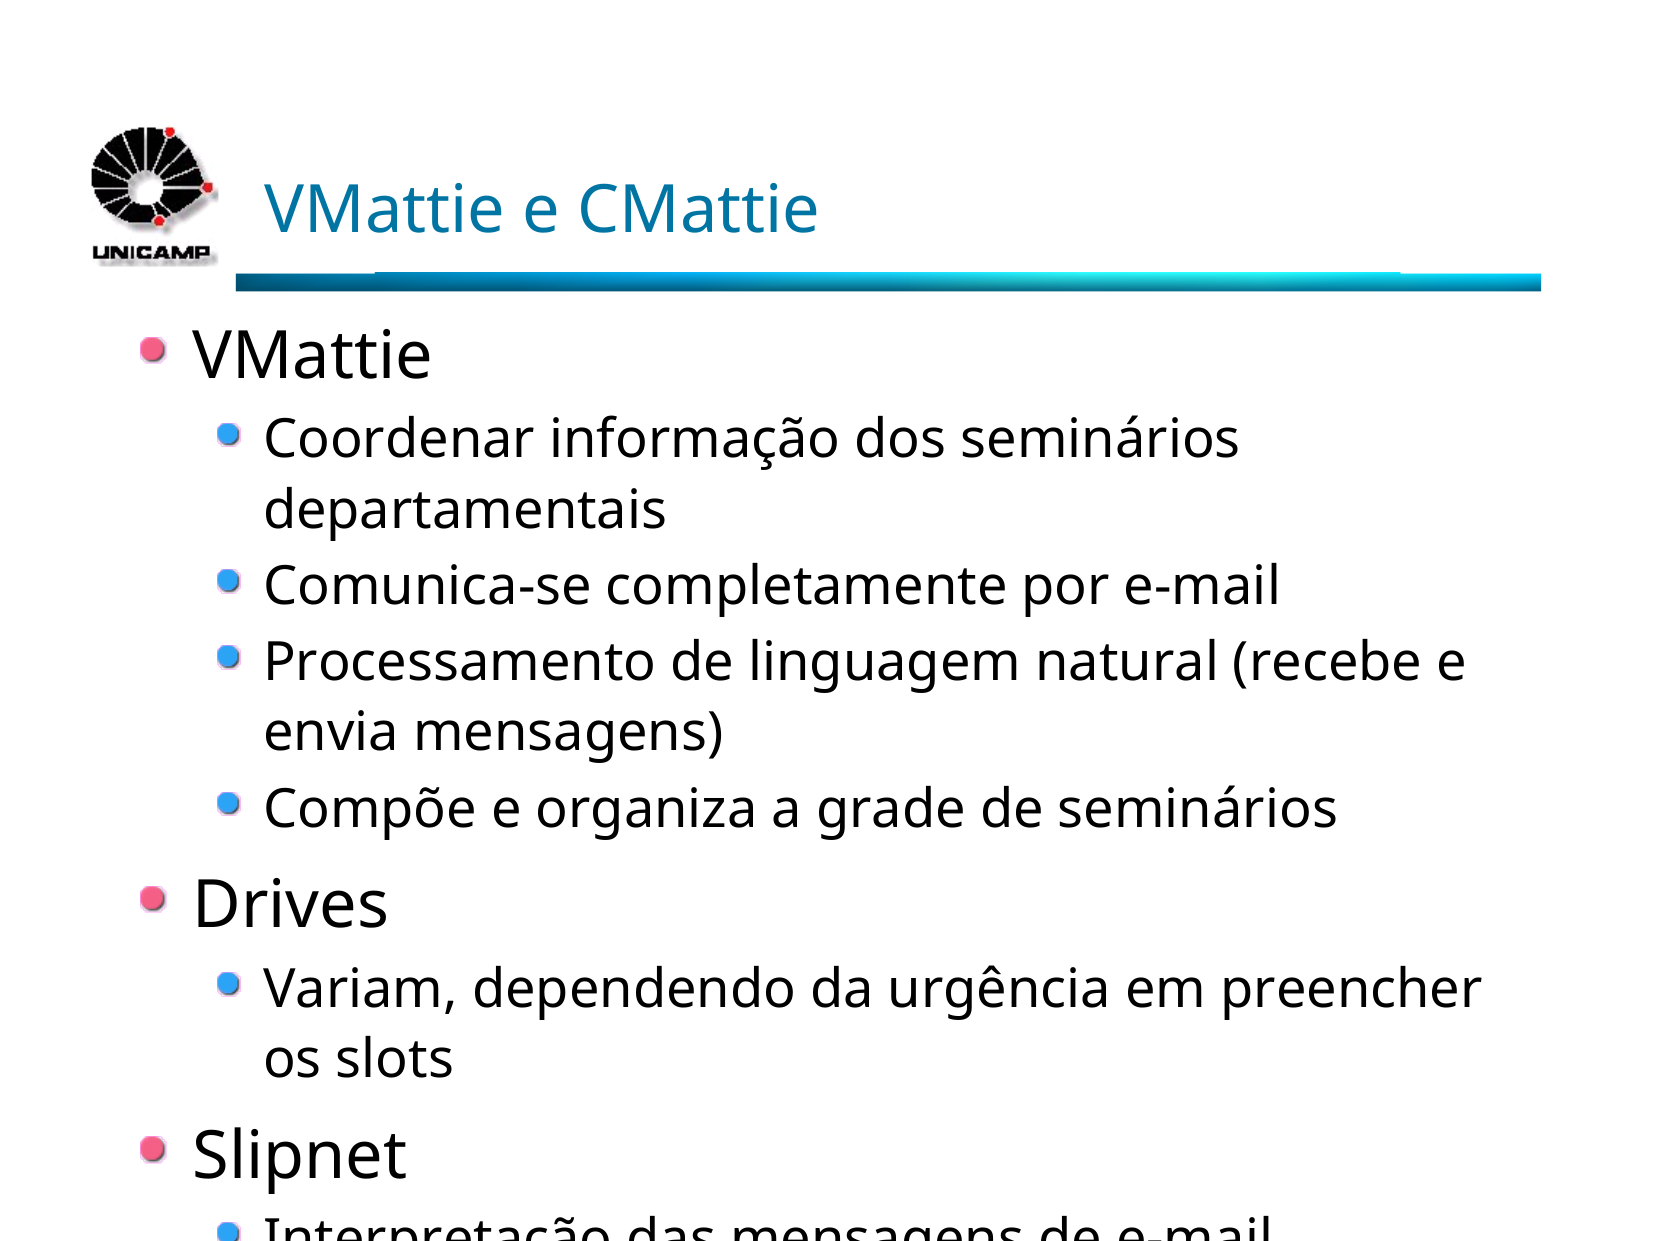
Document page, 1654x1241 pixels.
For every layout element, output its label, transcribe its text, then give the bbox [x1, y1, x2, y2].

picture [125, 272, 1654, 295]
picture [216, 1221, 242, 1241]
title VMattie e CMattie [264, 42, 1534, 250]
list VMattie Coordenar informação dos seminários departamentais Comunica-se completamente por e-mail Processamento de linguagem natural (recebe e envia mensagens) Compõe e organiza a grade de seminários Drives Variam, dependendo da urgência em preencher os slots Slipnet Interpretação das mensagens de e-mail [121, 309, 1534, 1175]
